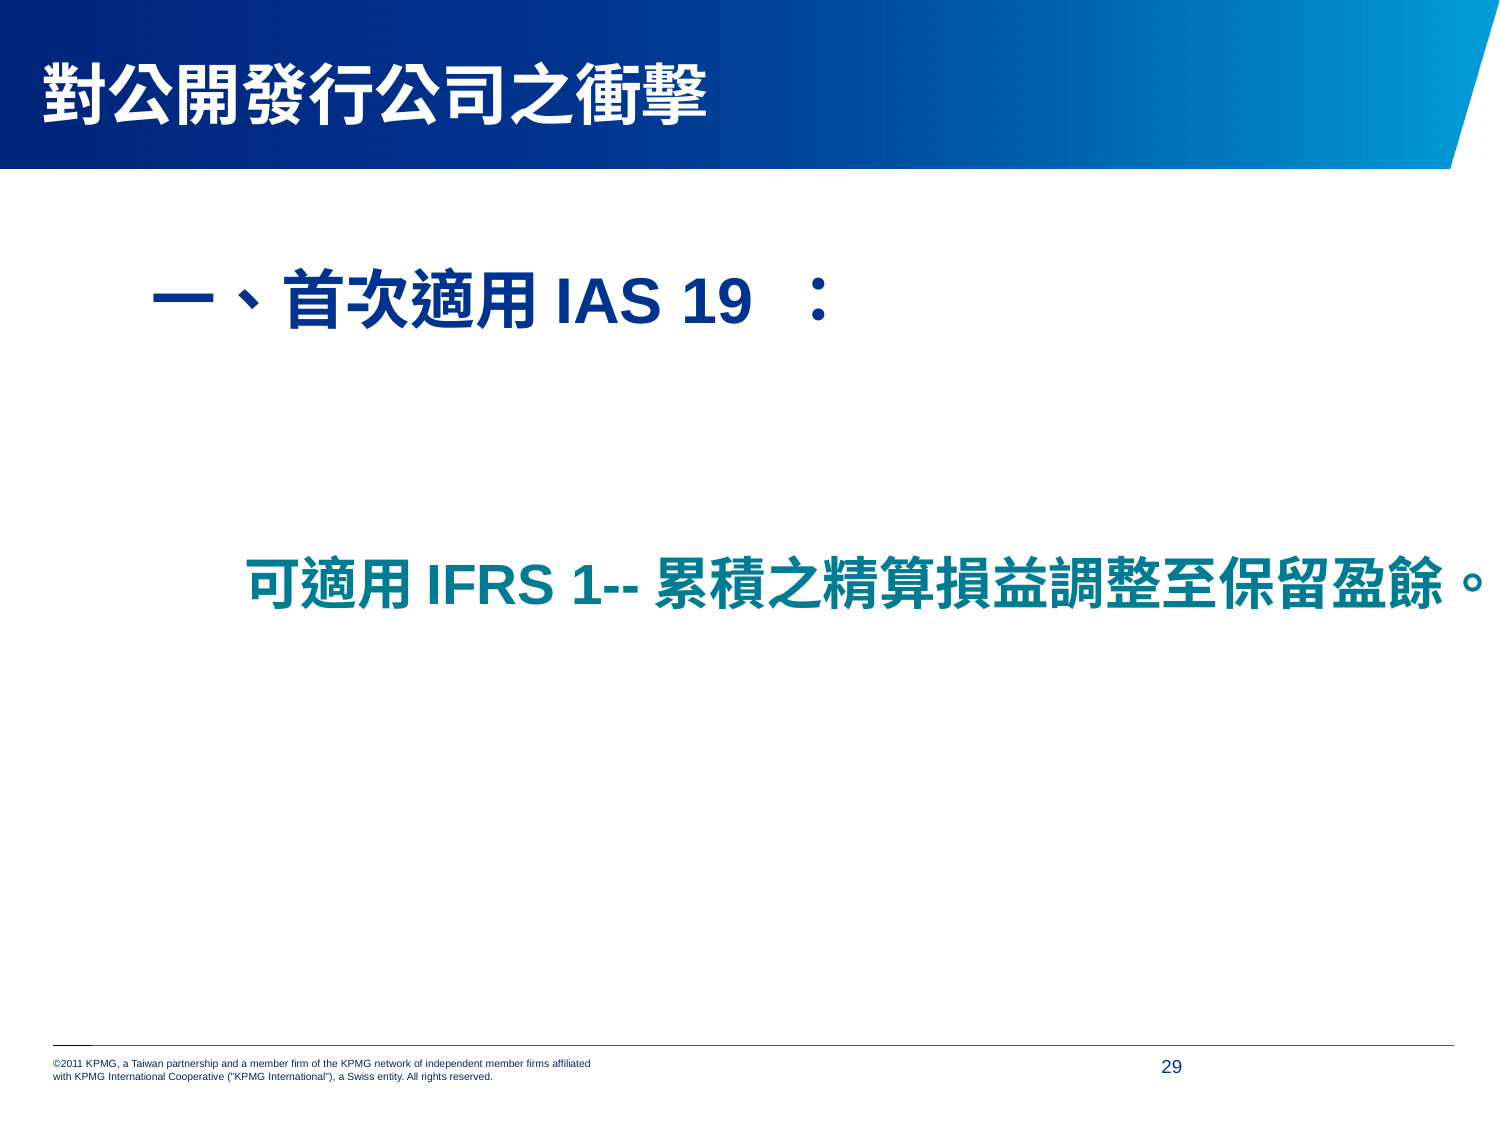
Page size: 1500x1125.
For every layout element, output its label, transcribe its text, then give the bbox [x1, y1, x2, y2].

text_box [1146, 1047, 1418, 1094]
list 一、首次適用IAS 19 ： 可適用IFRS 1--累積之精算損益調整至保留盈餘。 [53, 242, 1459, 622]
title 對公開發行公司之衝擊 [41, 24, 1410, 161]
